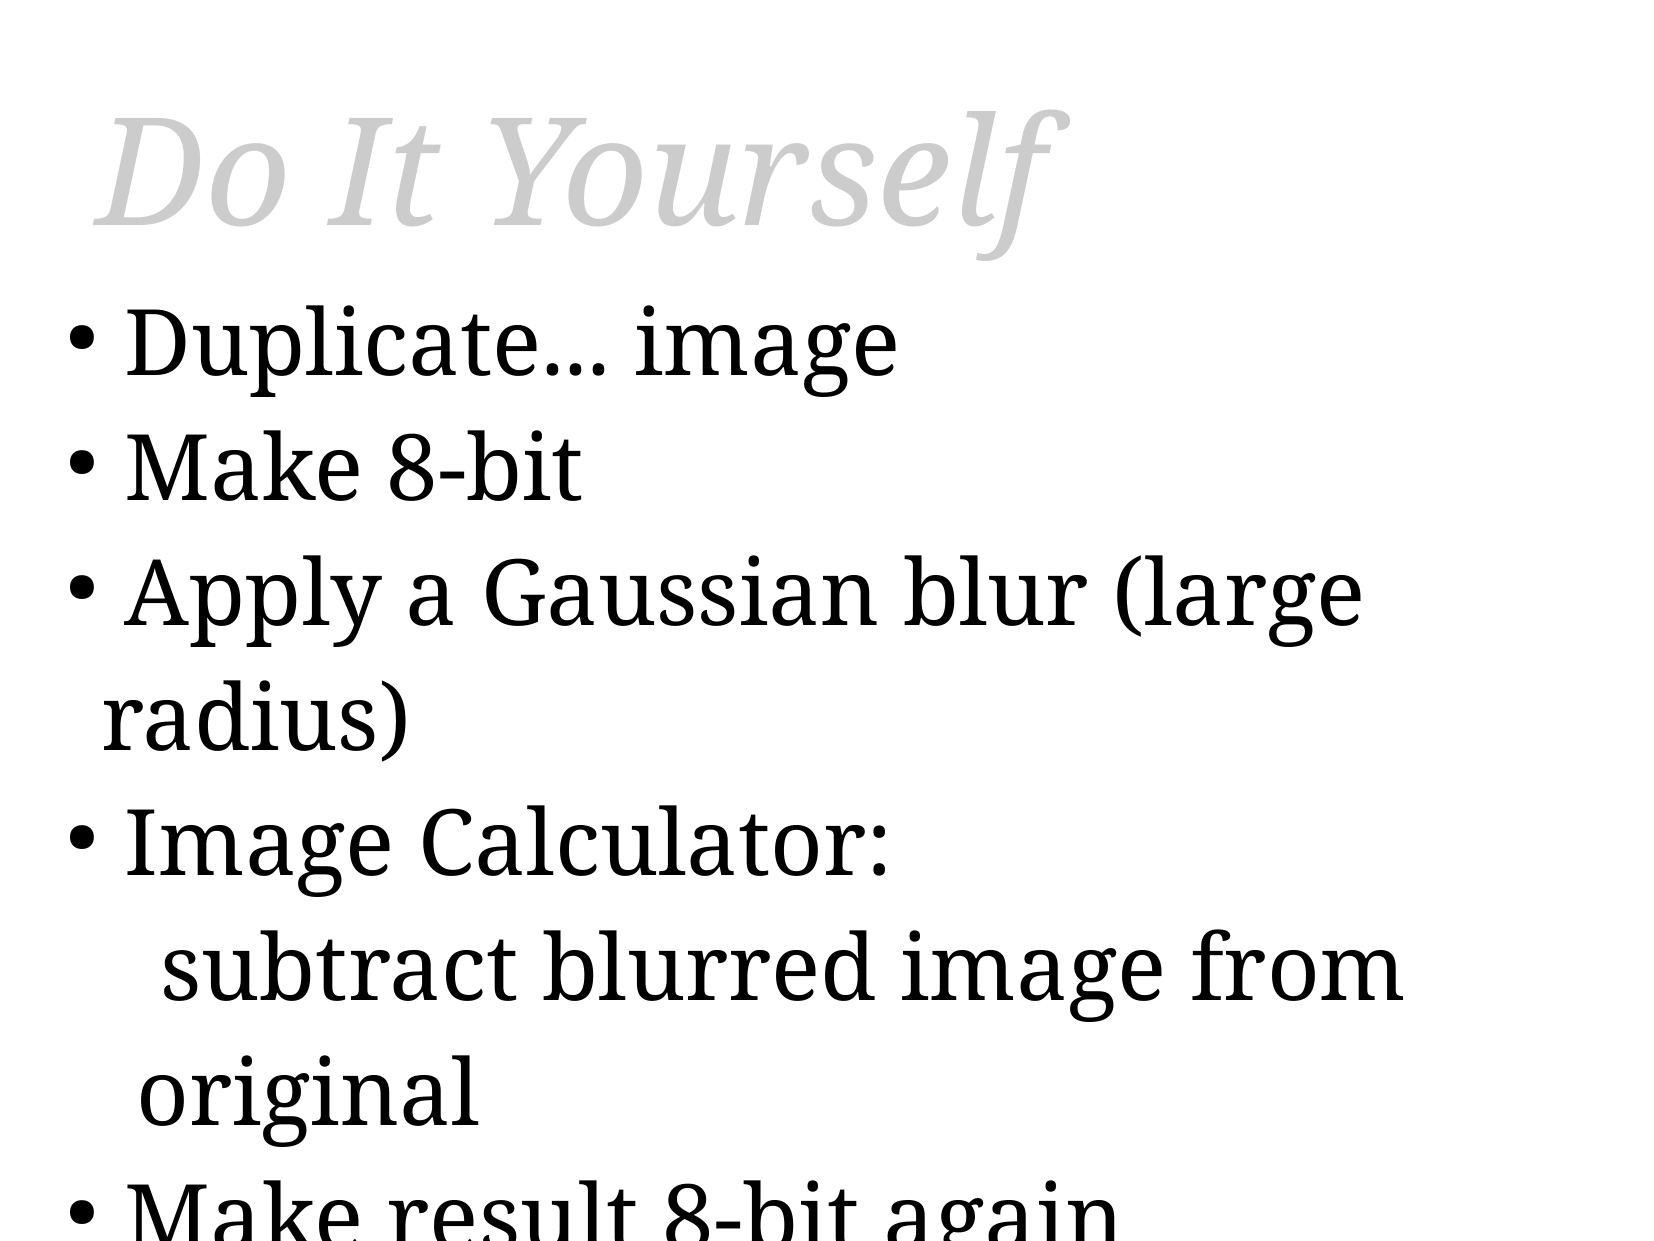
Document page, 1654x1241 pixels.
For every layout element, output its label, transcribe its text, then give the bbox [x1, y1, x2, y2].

text_box Do It Yourself [81, 57, 1654, 239]
text_box Duplicate... image Make 8-bit Apply a Gaussian blur (large radius) Image Calculator: subtract blurred image from original Make result 8-bit again … that was a lot of work. Good thing there's a Macros workshop! [50, 270, 1626, 1199]
